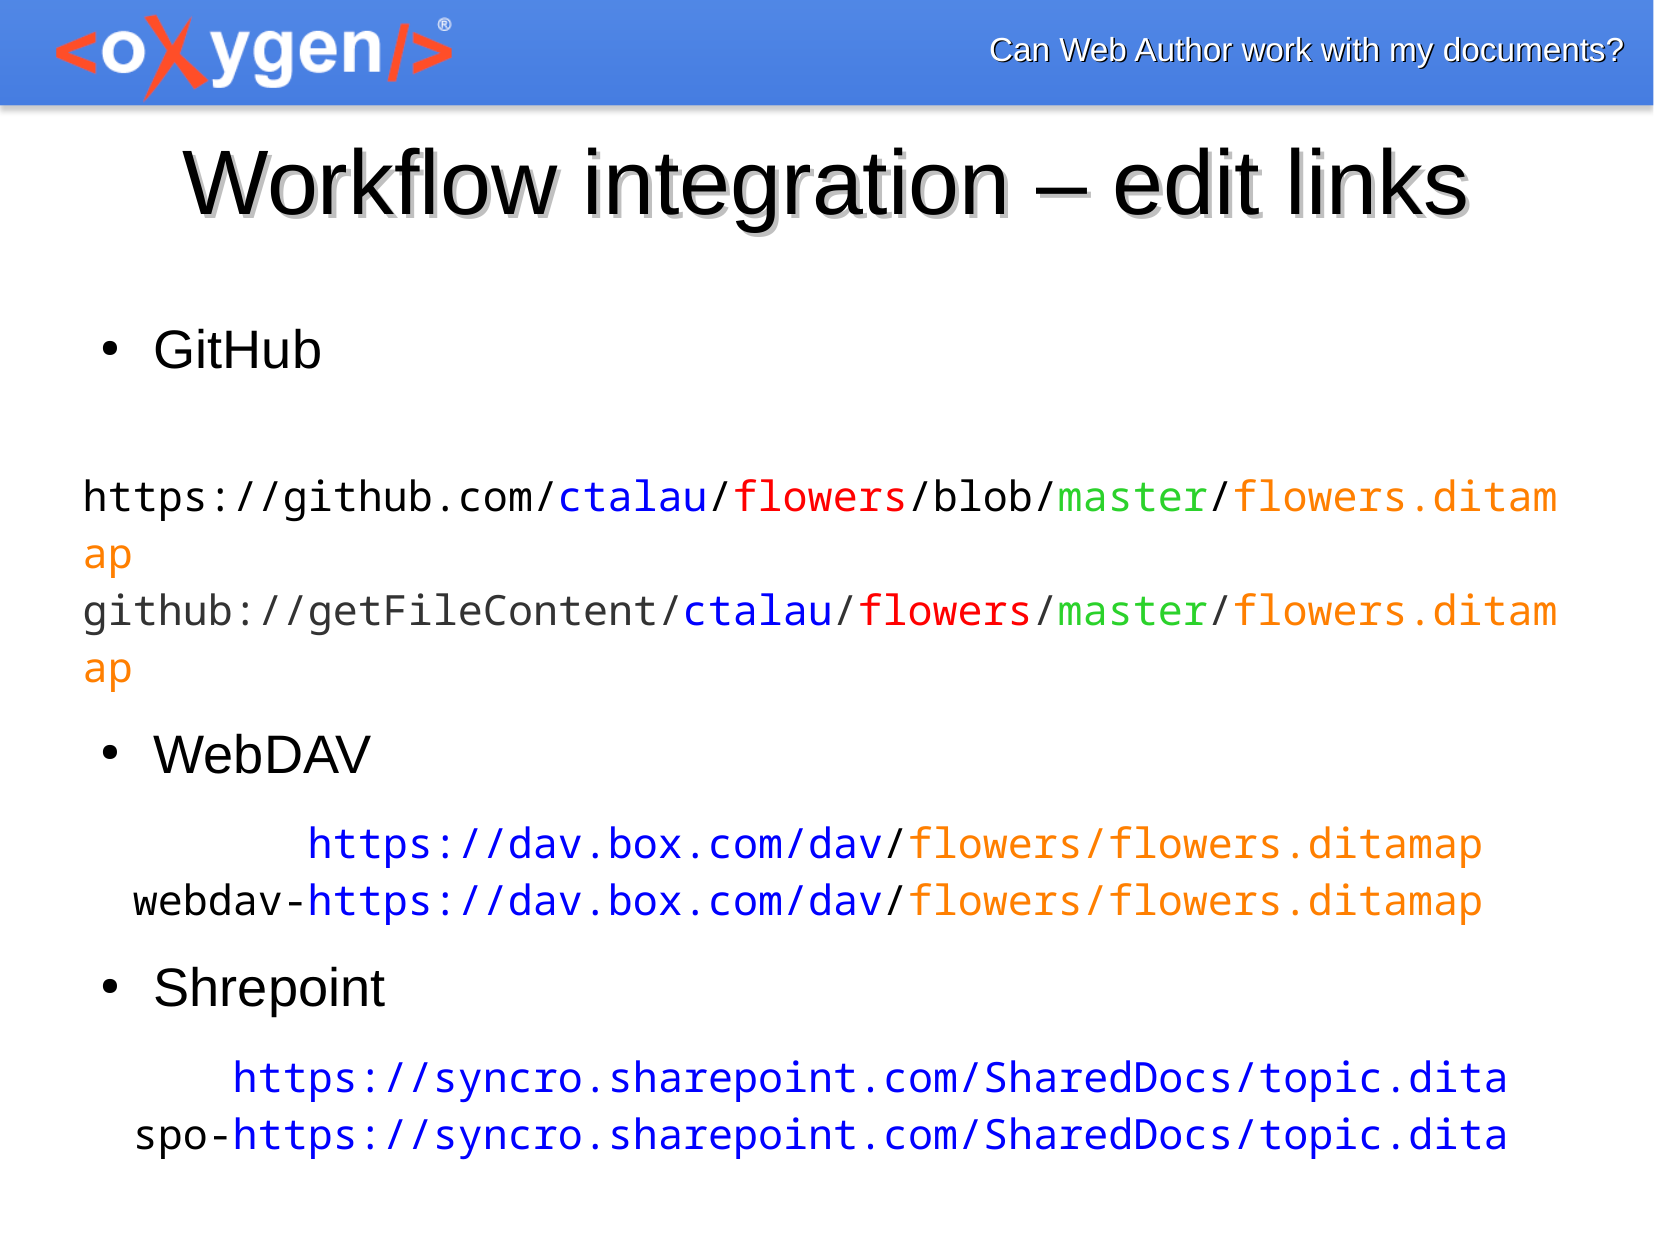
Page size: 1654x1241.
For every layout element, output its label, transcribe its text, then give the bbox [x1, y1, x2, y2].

title Workflow integration – edit links [82, 78, 1571, 287]
list GitHub https://github.com/ctalau/flowers/blob/master/flowers.ditamap github://getFileContent/ctalau/flowers/master/flowers.ditamap WebDAV https://dav.box.com/dav/flowers/flowers.ditamap webdav-https://dav.box.com/dav/flowers/flowers.ditamap Shrepoint https://syncro.sharepoint.com/SharedDocs/topic.dita spo-https://syncro.sharepoint.com/SharedDocs/topic.dita [82, 319, 1571, 1040]
picture [0, 0, 1654, 119]
